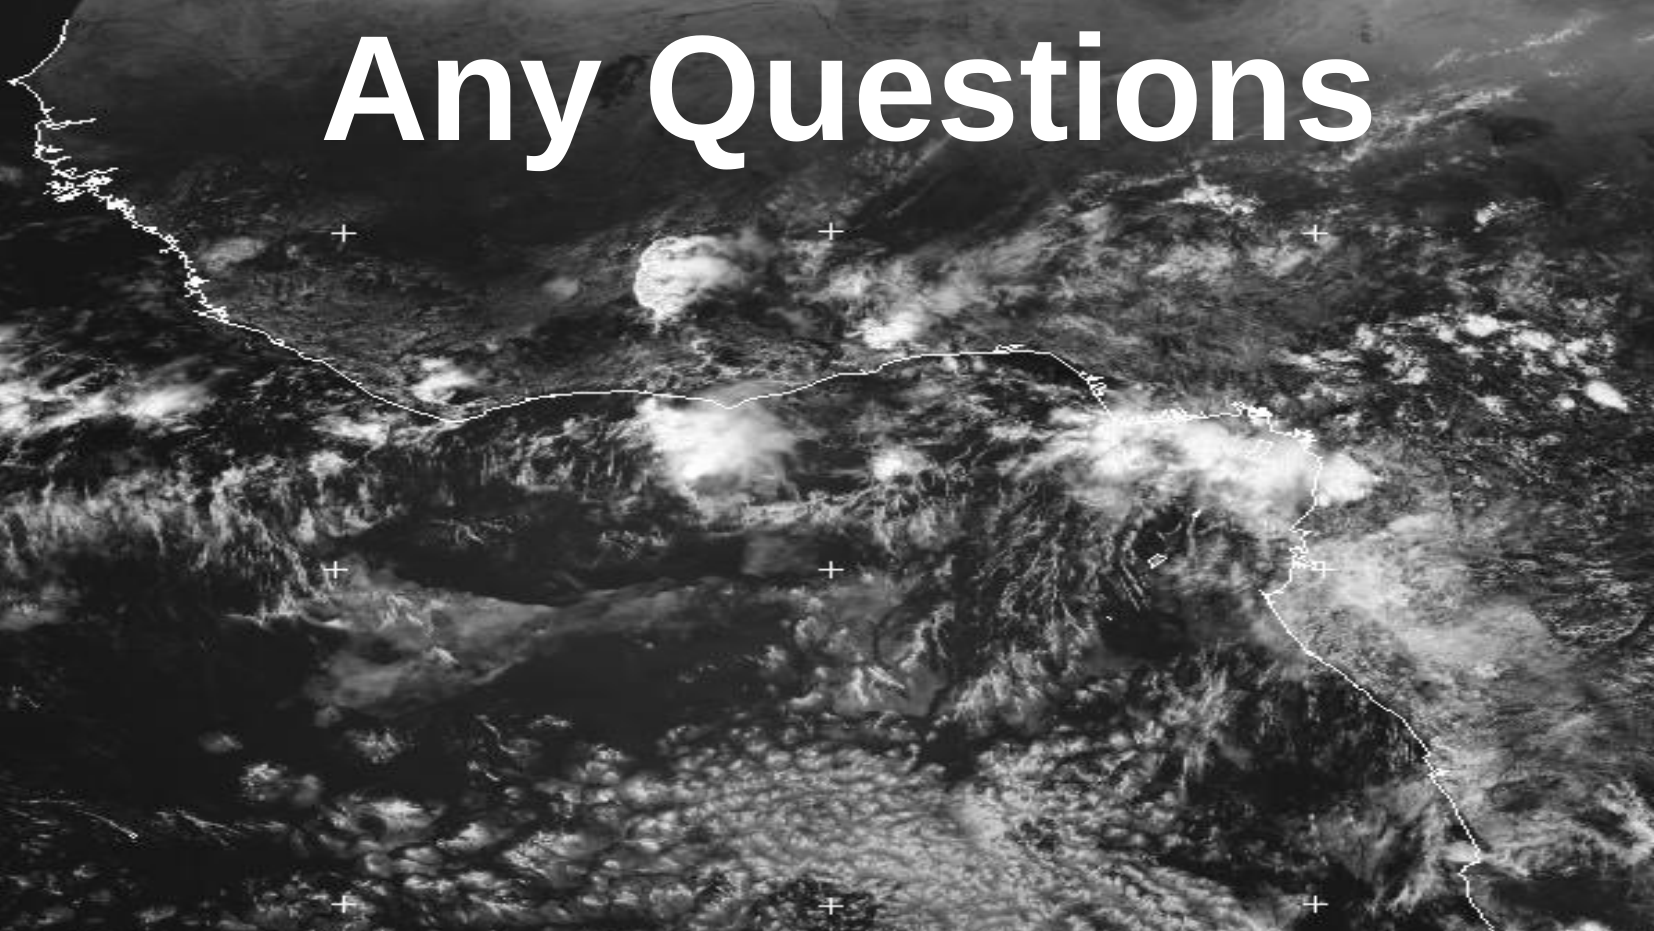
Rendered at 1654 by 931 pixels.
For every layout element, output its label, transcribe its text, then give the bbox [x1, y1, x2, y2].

picture [0, 0, 1654, 931]
text_box Any Questions [124, 0, 1575, 181]
